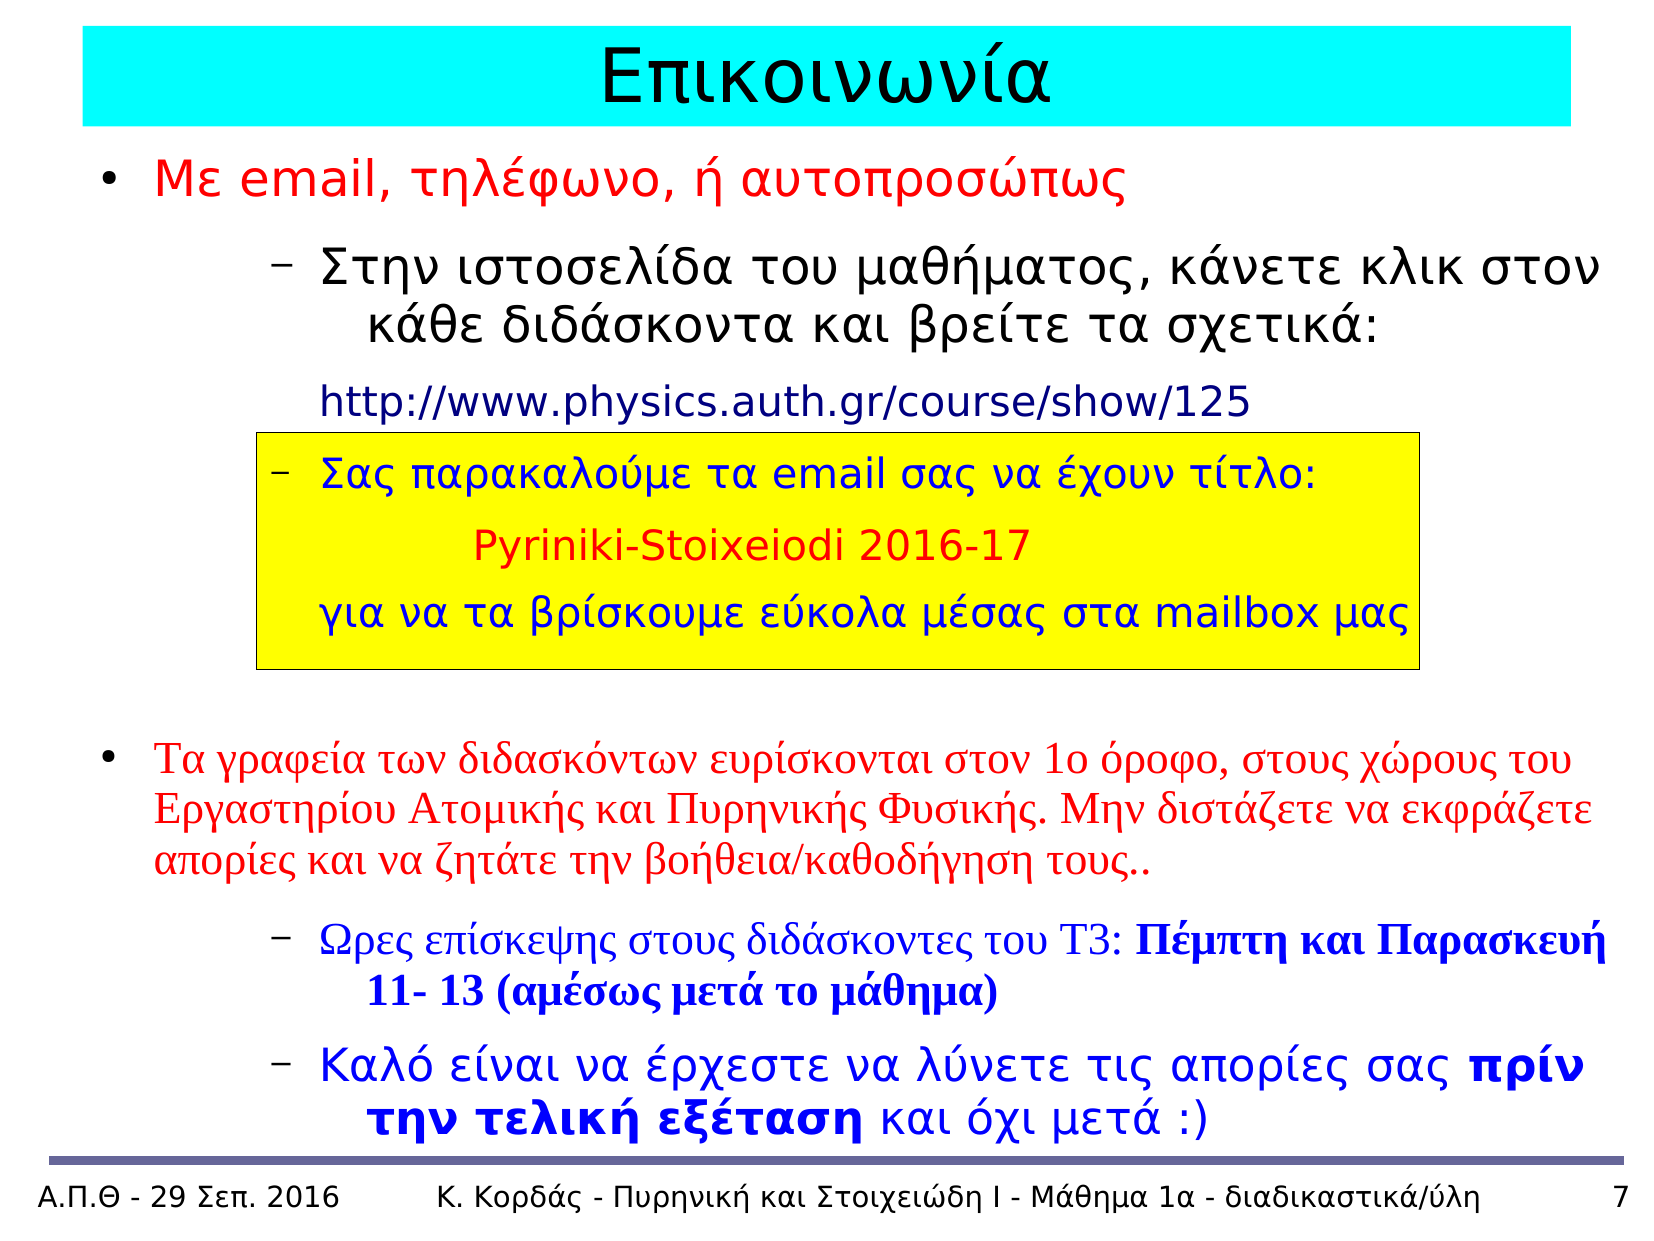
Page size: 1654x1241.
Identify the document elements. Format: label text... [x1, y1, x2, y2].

list Με email, τηλέφωνο, ή αυτοπροσώπως Στην ιστοσελίδα του μαθήματος, κάνετε κλικ στον κάθε διδάσκοντα και βρείτε τα σχετικά: http://www.physics.auth.gr/course/show/125 Σας παρακαλούμε τα email σας να έχουν τίτλο: Pyriniki-Stoixeiodi 2016-17 για να τα βρίσκουμε εύκολα μέσας στα mailbox μας Τα γραφεία των διδασκόντων ευρίσκονται στον 1ο όροφο, στους χώρους του Εργαστηρίου Ατομικής και Πυρηνικής Φυσικής. Μην διστάζετε να εκφράζετε απορίες και να ζητάτε την βοήθεια/καθοδήγηση τους.. Ωρες επίσκεψης στους διδάσκοντες του Τ3: Πέμπτη και Παρασκευή 11- 13 (αμέσως μετά το μάθημα) Καλό είναι να έρχεστε να λύνετε τις απορίες σας πρίν την τελική εξέταση και όχι μετά :) [82, 150, 1651, 1152]
title Επικοινωνία [82, 32, 1571, 120]
